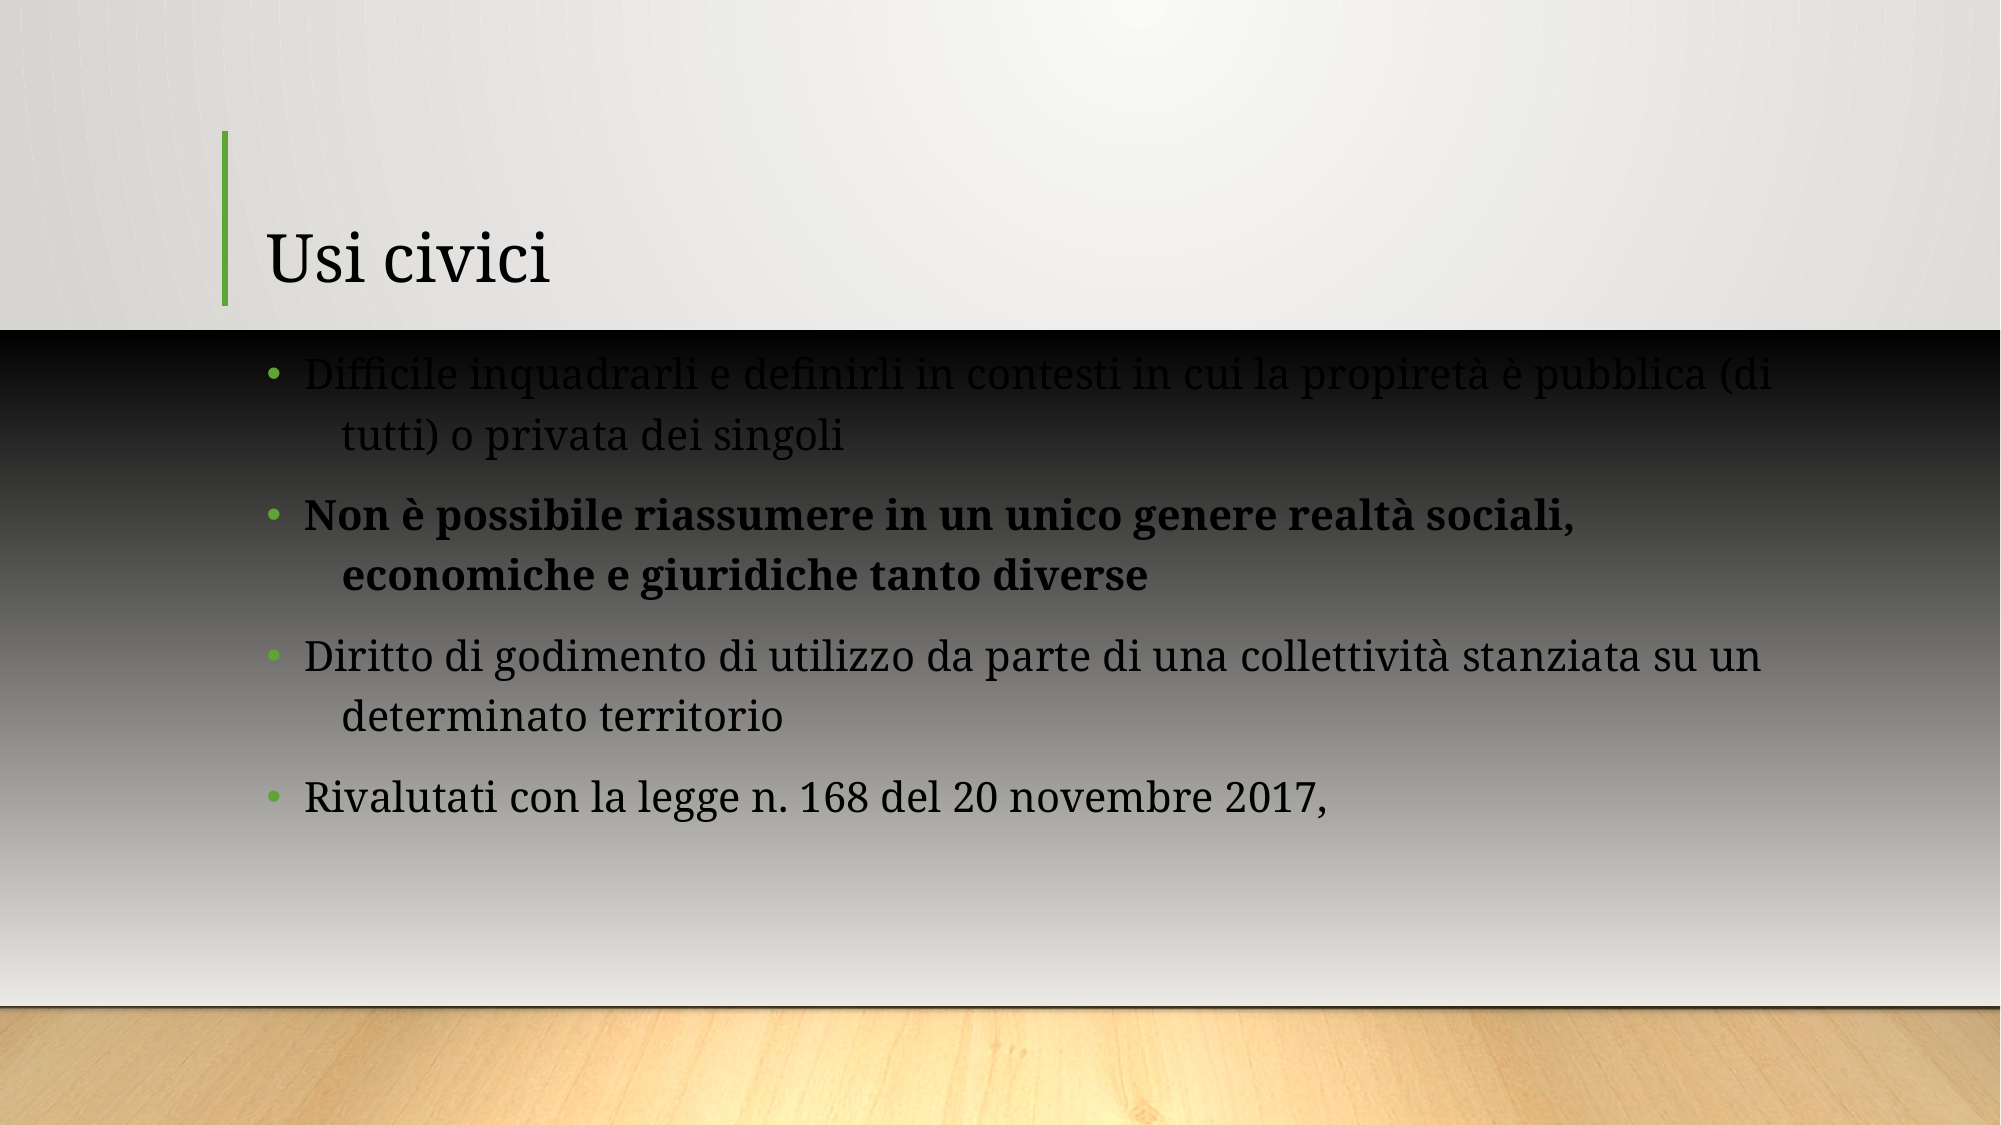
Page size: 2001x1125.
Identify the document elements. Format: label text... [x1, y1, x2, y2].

title Usi civici [251, 131, 1814, 305]
list Difficile inquadrarli e definirli in contesti in cui la propiretà è pubblica (di tutti) o privata dei singoli Non è possibile riassumere in un unico genere realtà sociali, economiche e giuridiche tanto diverse Diritto di godimento di utilizzo da parte di una collettività stanziata su un determinato territorio Rivalutati con la legge n. 168 del 20 novembre 2017, [251, 330, 1814, 897]
